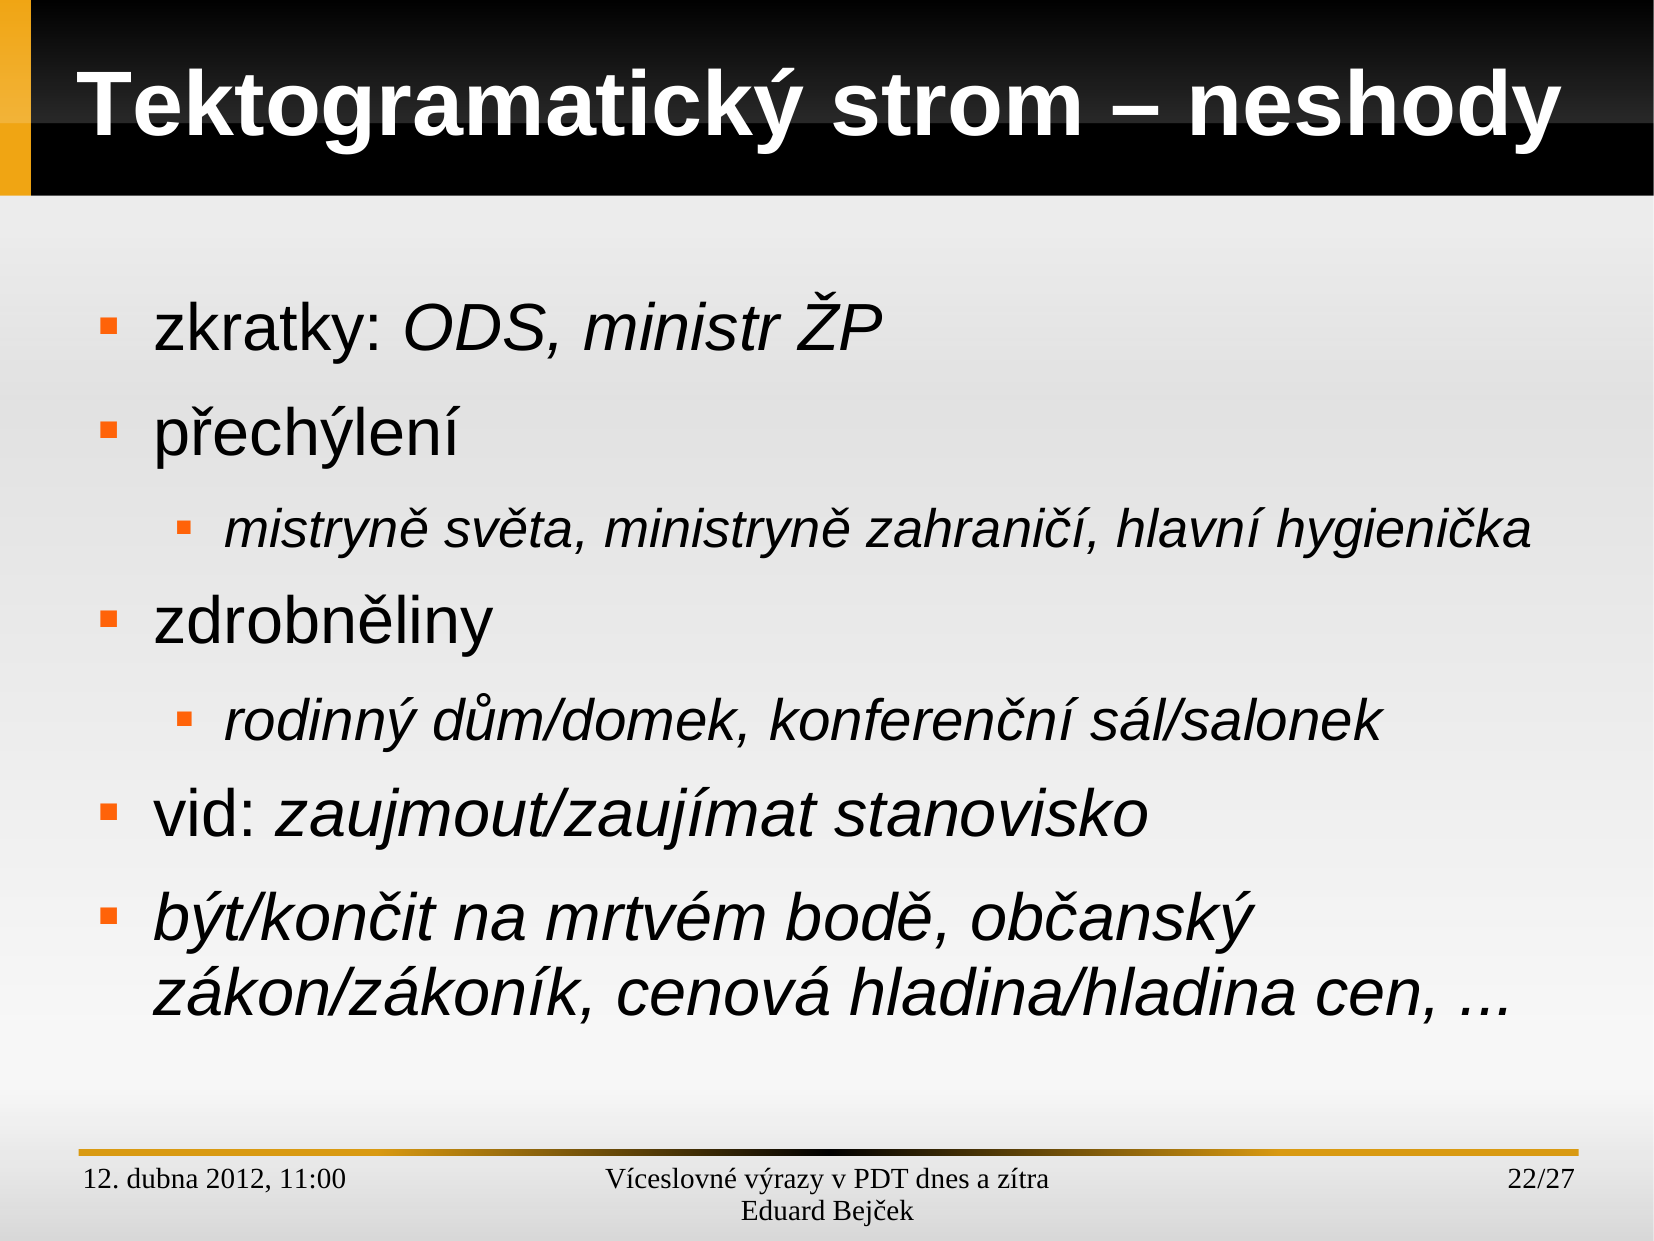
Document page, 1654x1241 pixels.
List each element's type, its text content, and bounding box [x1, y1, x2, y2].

picture [0, 0, 1654, 1241]
title Tektogramatický strom – neshody [76, 7, 1565, 200]
list zkratky: ODS, ministr ŽP přechýlení mistryně světa, ministryně zahraničí, hlavní hygienička zdrobněliny rodinný dům/domek, konferenční sál/salonek vid: zaujmout/zaujímat stanovisko být/končit na mrtvém bodě, občanský zákon/zákoník, cenová hladina/hladina cen, ... [82, 290, 1571, 1094]
